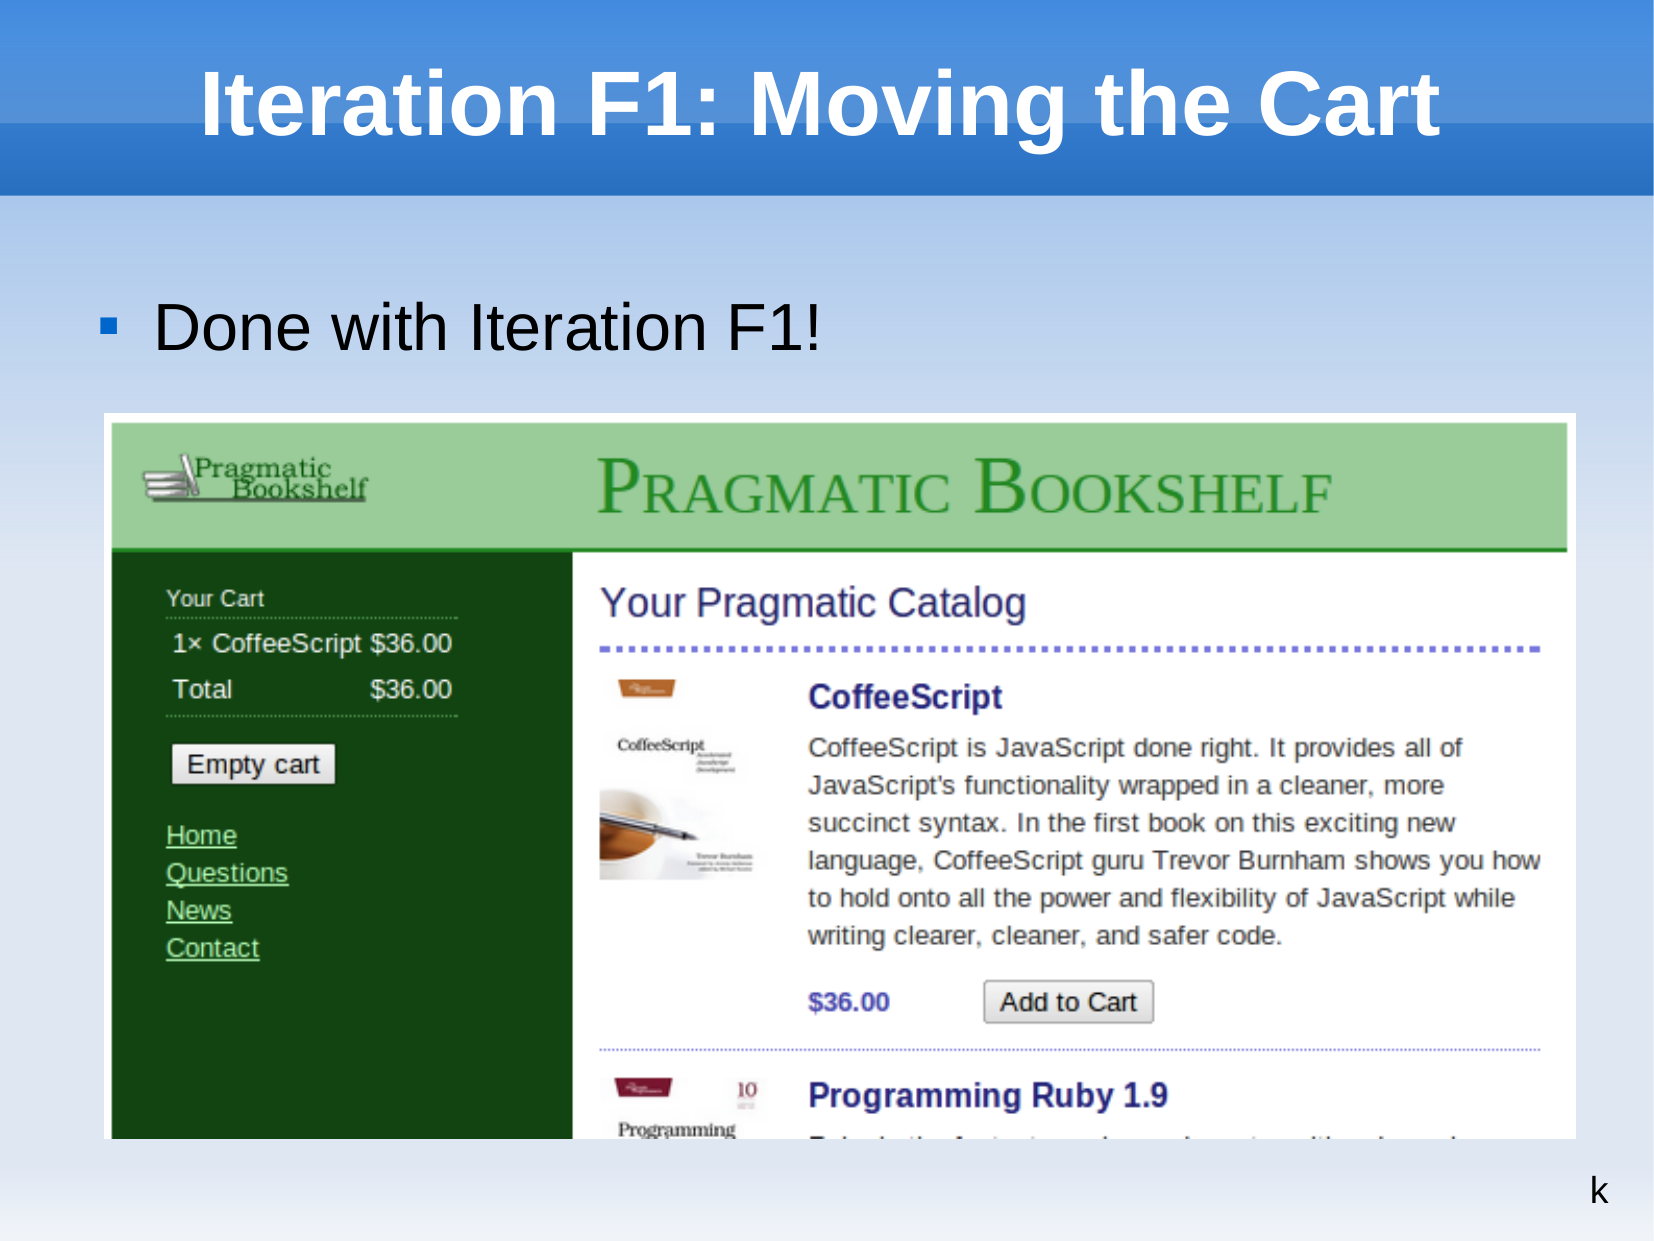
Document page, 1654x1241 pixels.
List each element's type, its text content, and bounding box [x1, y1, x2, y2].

title Iteration F1: Moving the Cart [76, 7, 1565, 200]
text_box k [1575, 1162, 1651, 1220]
list Done with Iteration F1! [82, 290, 1571, 1094]
picture [0, 0, 1654, 1241]
